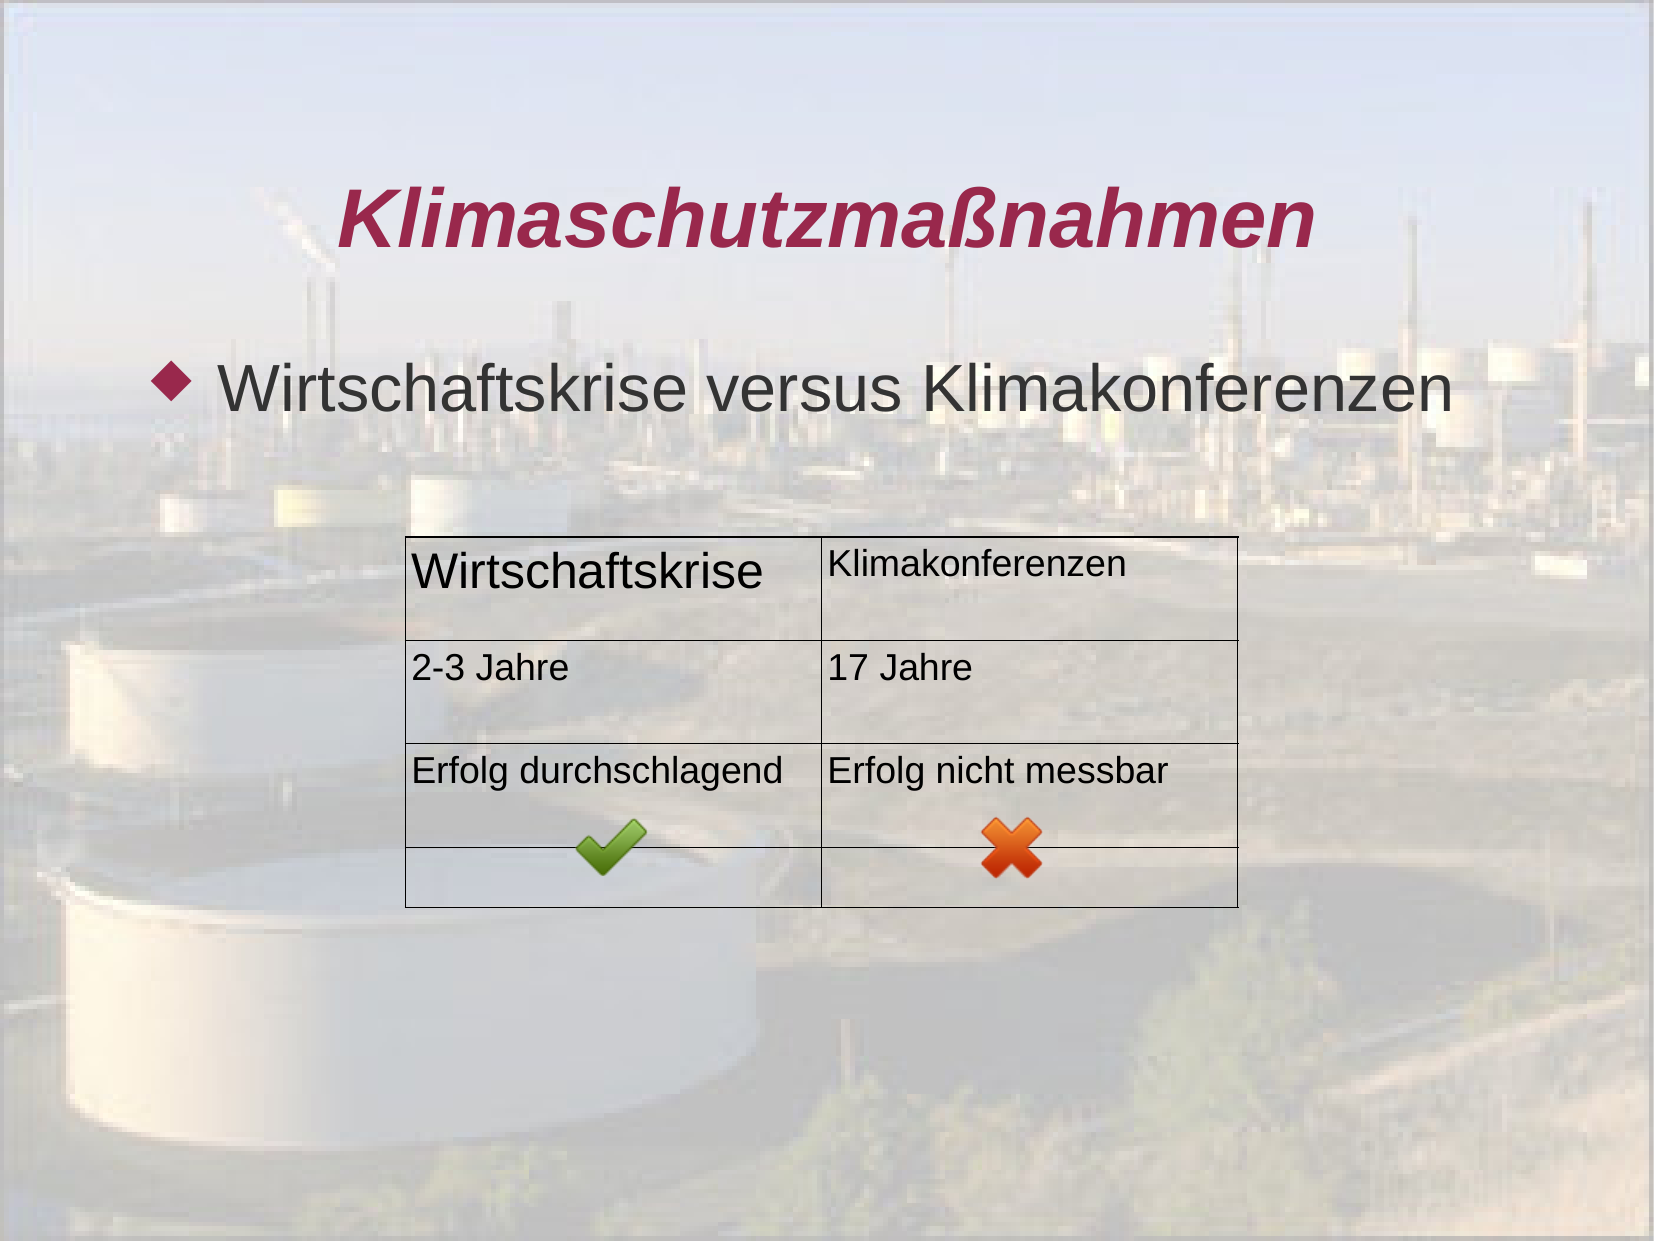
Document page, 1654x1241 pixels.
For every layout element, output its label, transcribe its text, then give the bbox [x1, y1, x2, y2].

table_cell [822, 848, 1237, 907]
list Wirtschaftskrise versus Klimakonferenzen [134, 350, 1516, 1170]
table_cell Erfolg nicht messbar [822, 744, 1237, 847]
table_cell Erfolg durchschlagend [406, 744, 821, 847]
table_cell 17 Jahre [822, 641, 1237, 743]
table_cell 2-3 Jahre [406, 641, 821, 743]
table_header Wirtschaftskrise [406, 538, 821, 640]
title Klimaschutzmaßnahmen [121, 114, 1534, 322]
table_header Klimakonferenzen [822, 538, 1237, 640]
table_cell [406, 848, 821, 907]
picture [0, 0, 1654, 1241]
